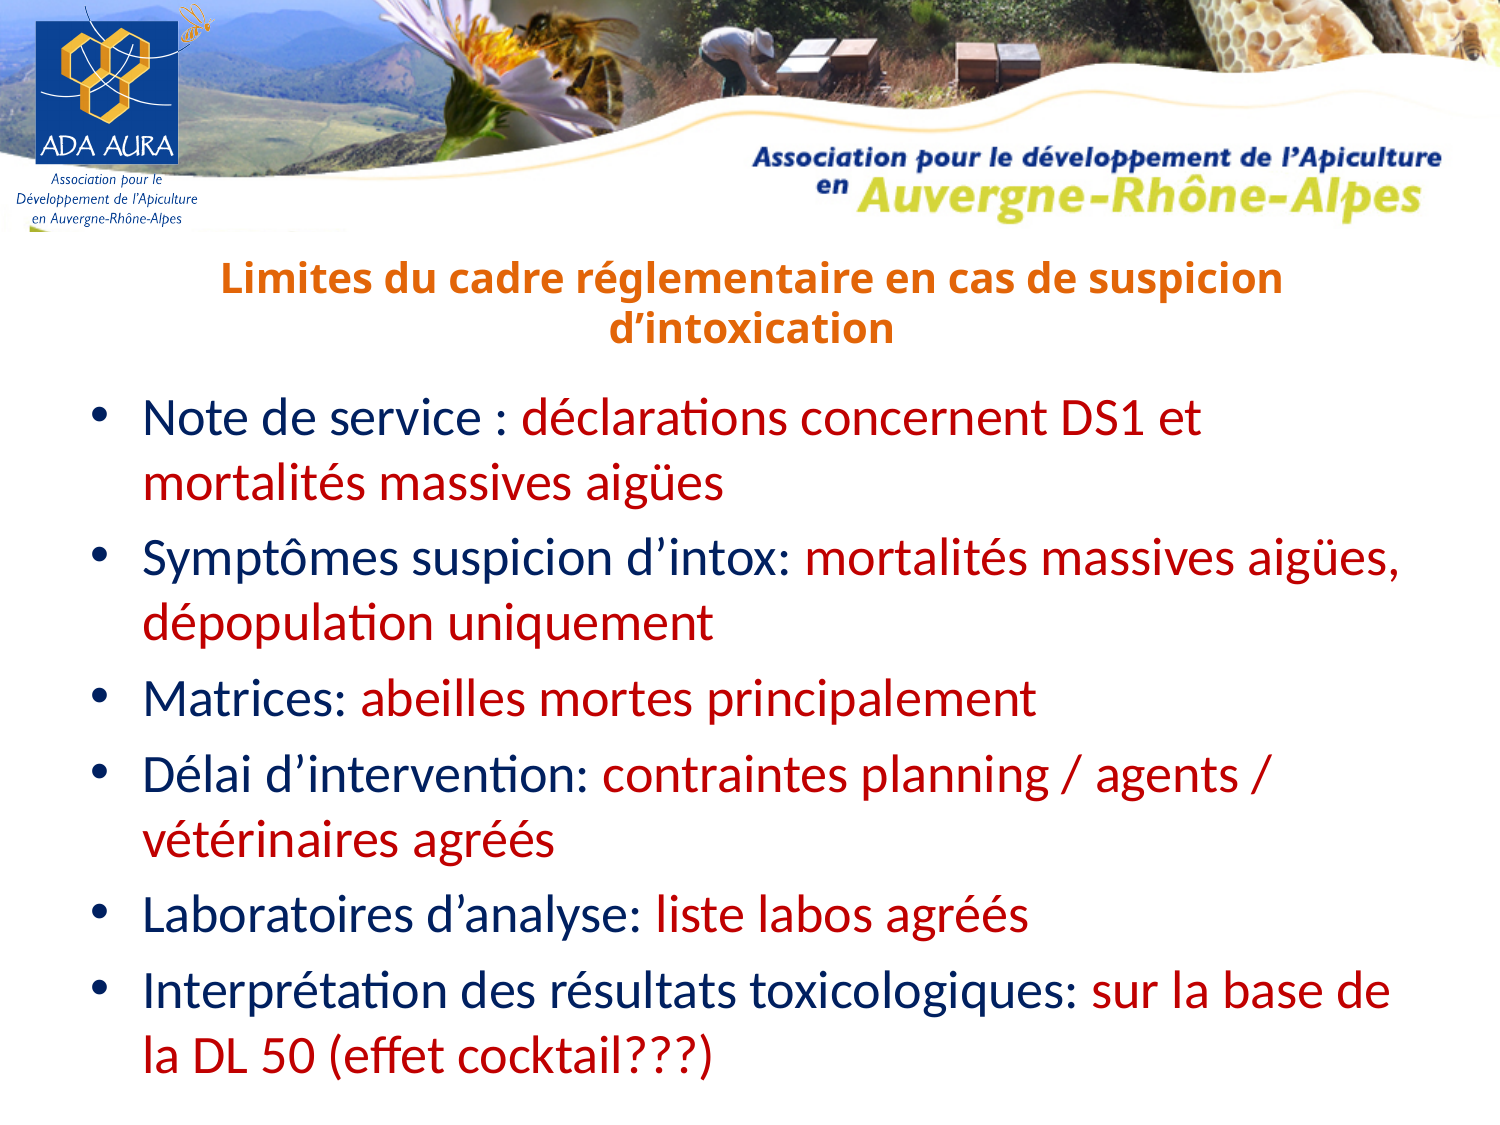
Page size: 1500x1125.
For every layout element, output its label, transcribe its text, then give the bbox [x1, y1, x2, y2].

title Limites du cadre réglementaire en cas de suspicion d’intoxication [76, 243, 1427, 361]
list Note de service : déclarations concernent DS1 et mortalités massives aigües Symptômes suspicion d’intox: mortalités massives aigües, dépopulation uniquement Matrices: abeilles mortes principalement Délai d’intervention: contraintes planning / agents / vétérinaires agréés Laboratoires d’analyse: liste labos agréés Interprétation des résultats toxicologiques: sur la base de la DL 50 (effet cocktail???) [75, 373, 1425, 1094]
picture [0, 0, 1500, 232]
